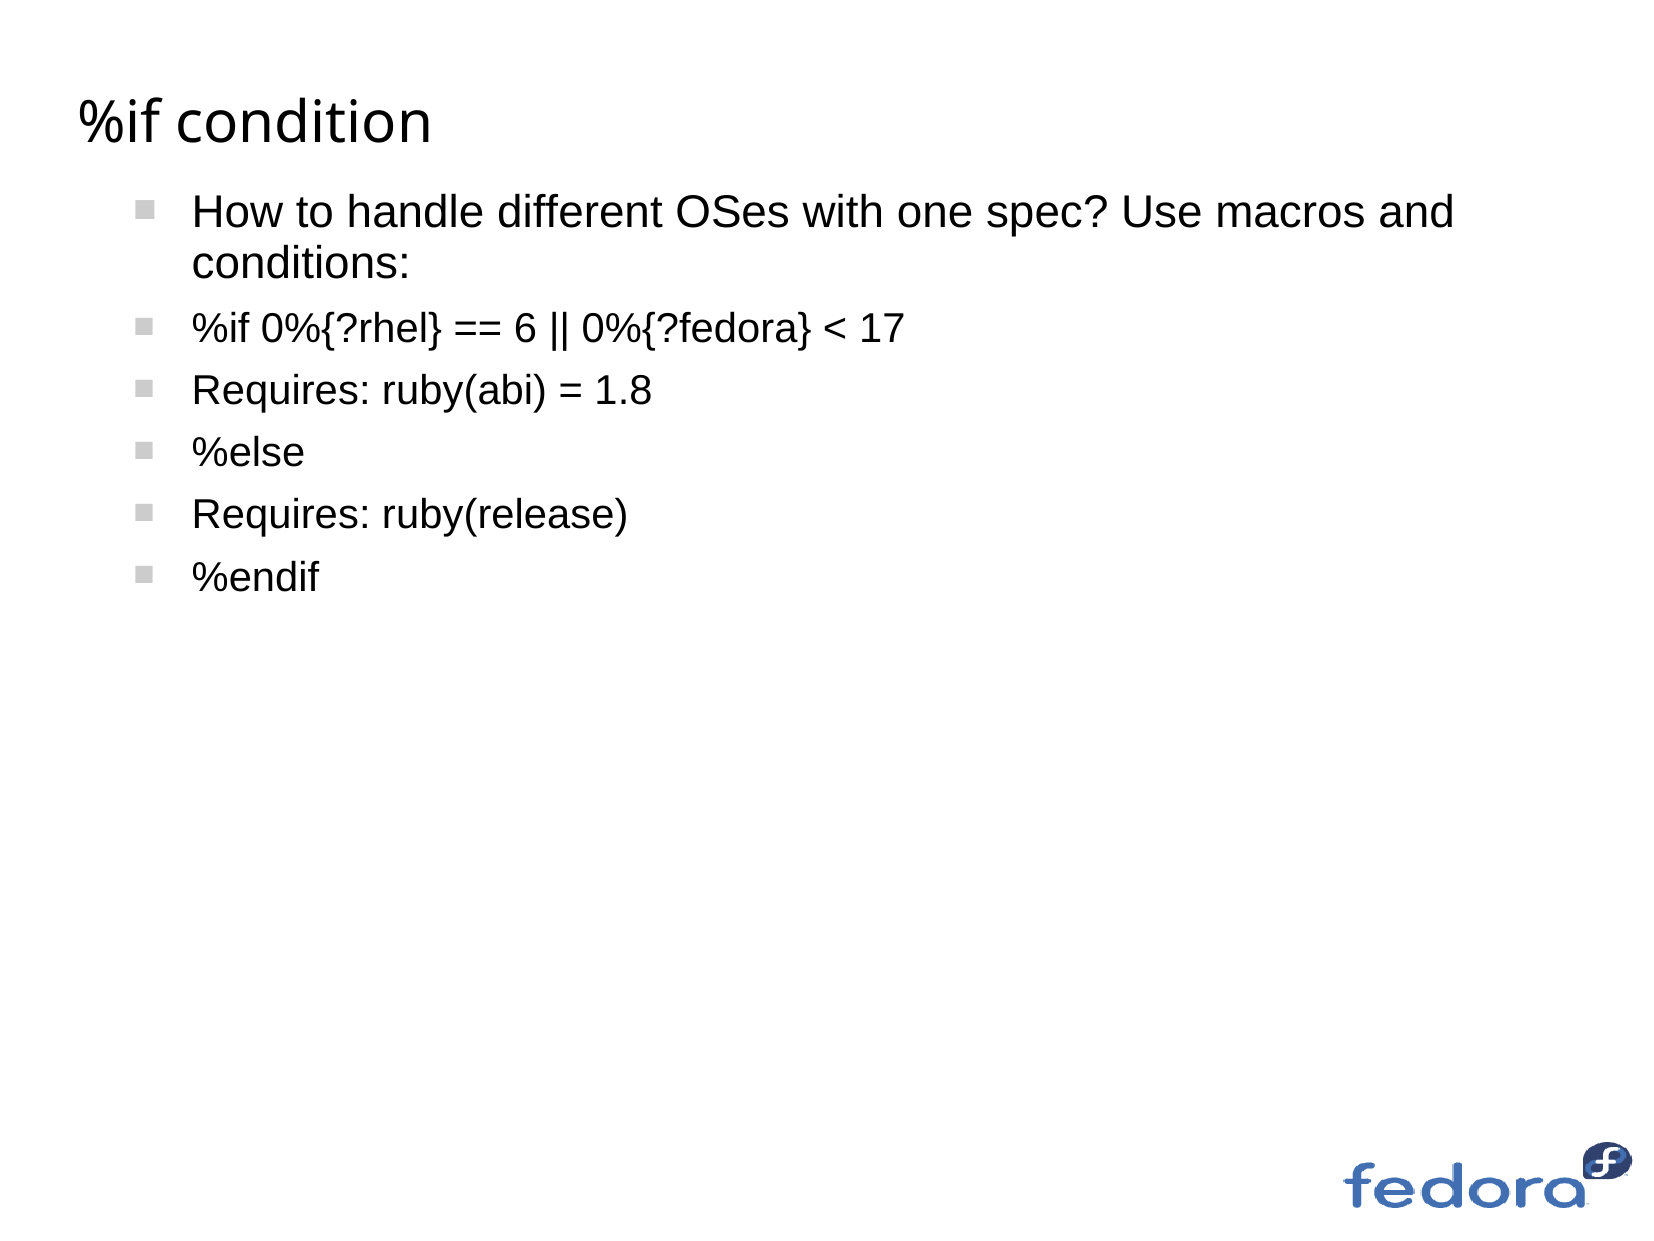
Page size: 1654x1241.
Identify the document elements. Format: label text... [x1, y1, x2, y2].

list How to handle different OSes with one spec? Use macros and conditions: %if 0%{?rhel} == 6 || 0%{?fedora} < 17 Requires: ruby(abi) = 1.8 %else Requires: ruby(release) %endif [79, 185, 1503, 1095]
picture [1332, 1124, 1651, 1227]
title %if condition [77, 61, 1509, 180]
